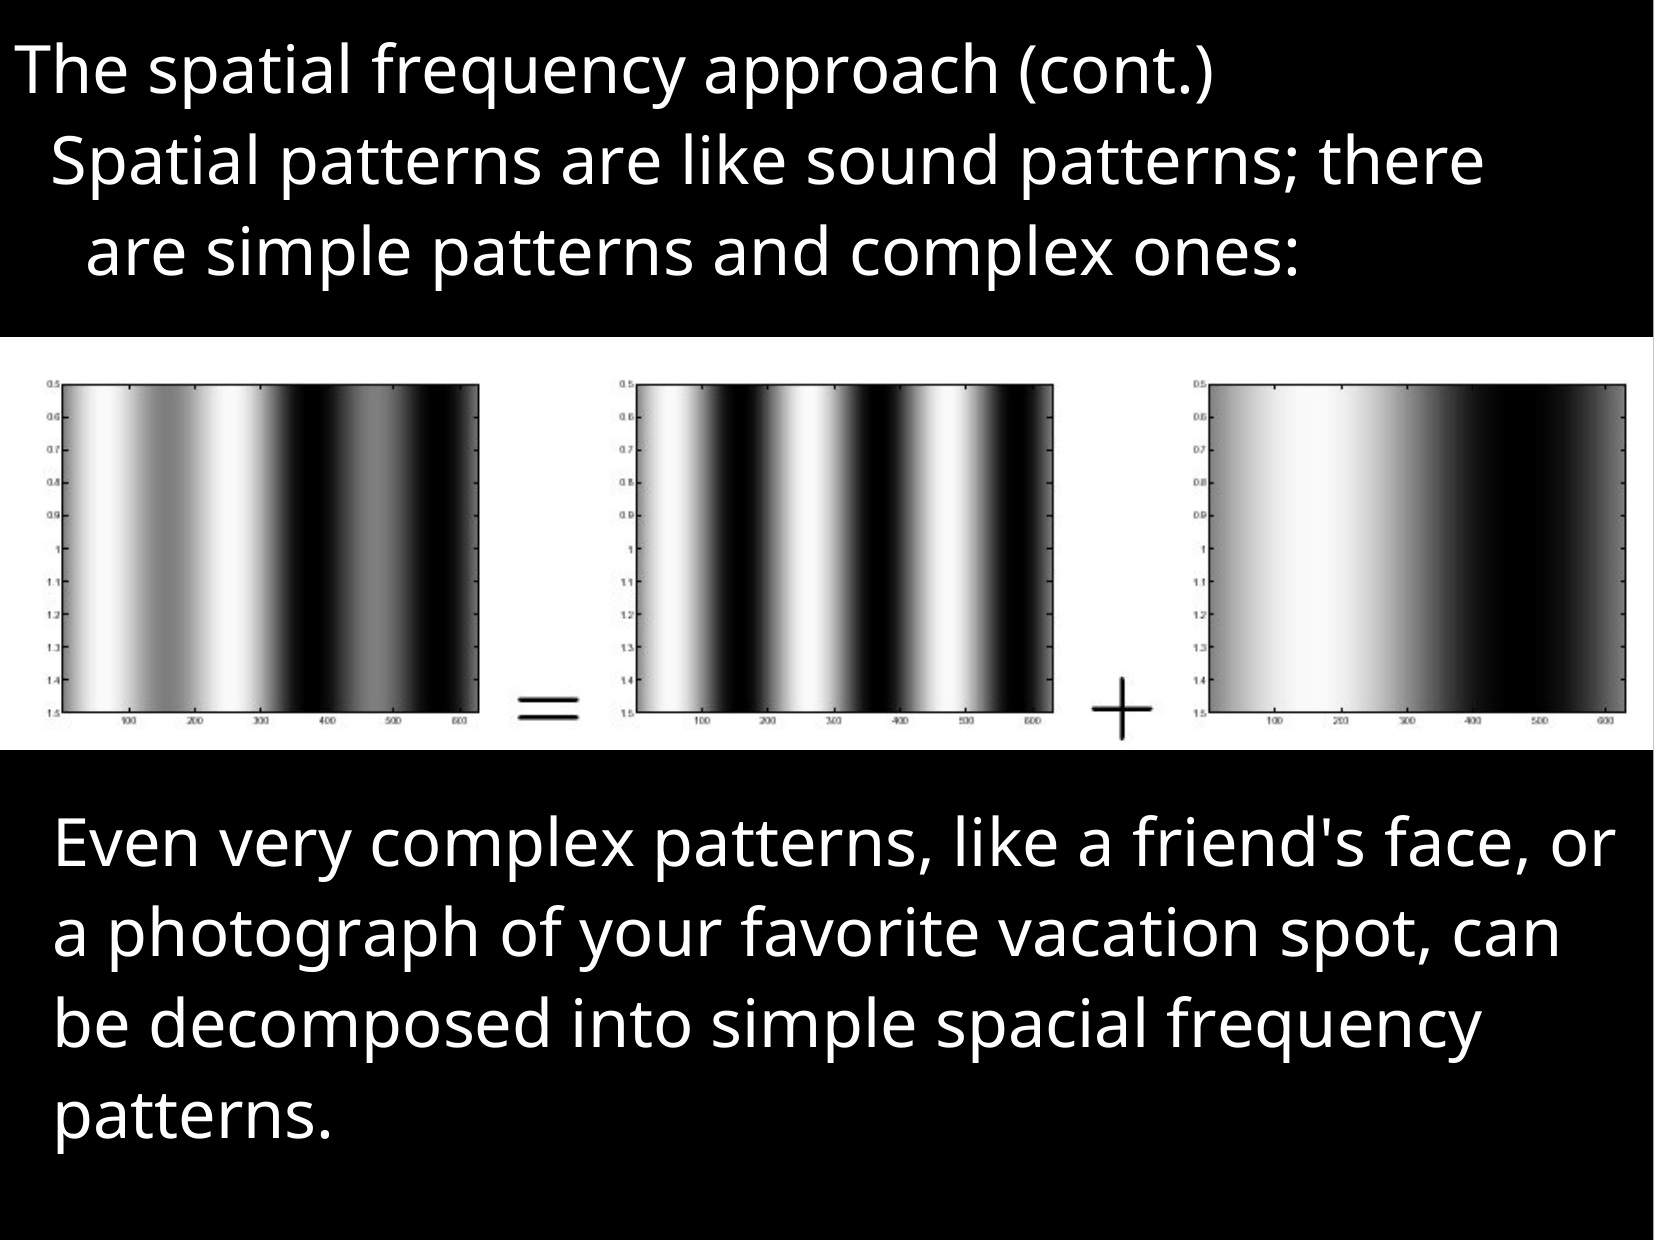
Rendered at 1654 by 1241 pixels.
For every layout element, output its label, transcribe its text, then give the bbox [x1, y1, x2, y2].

picture [0, 337, 1654, 751]
text_box The spatial frequency approach (cont.) Spatial patterns are like sound patterns; there are simple patterns and complex ones: [0, 15, 1613, 337]
text_box Even very complex patterns, like a friend's face, or a photograph of your favorite vacation spot, can be decomposed into simple spacial frequency patterns. [37, 787, 1651, 1213]
